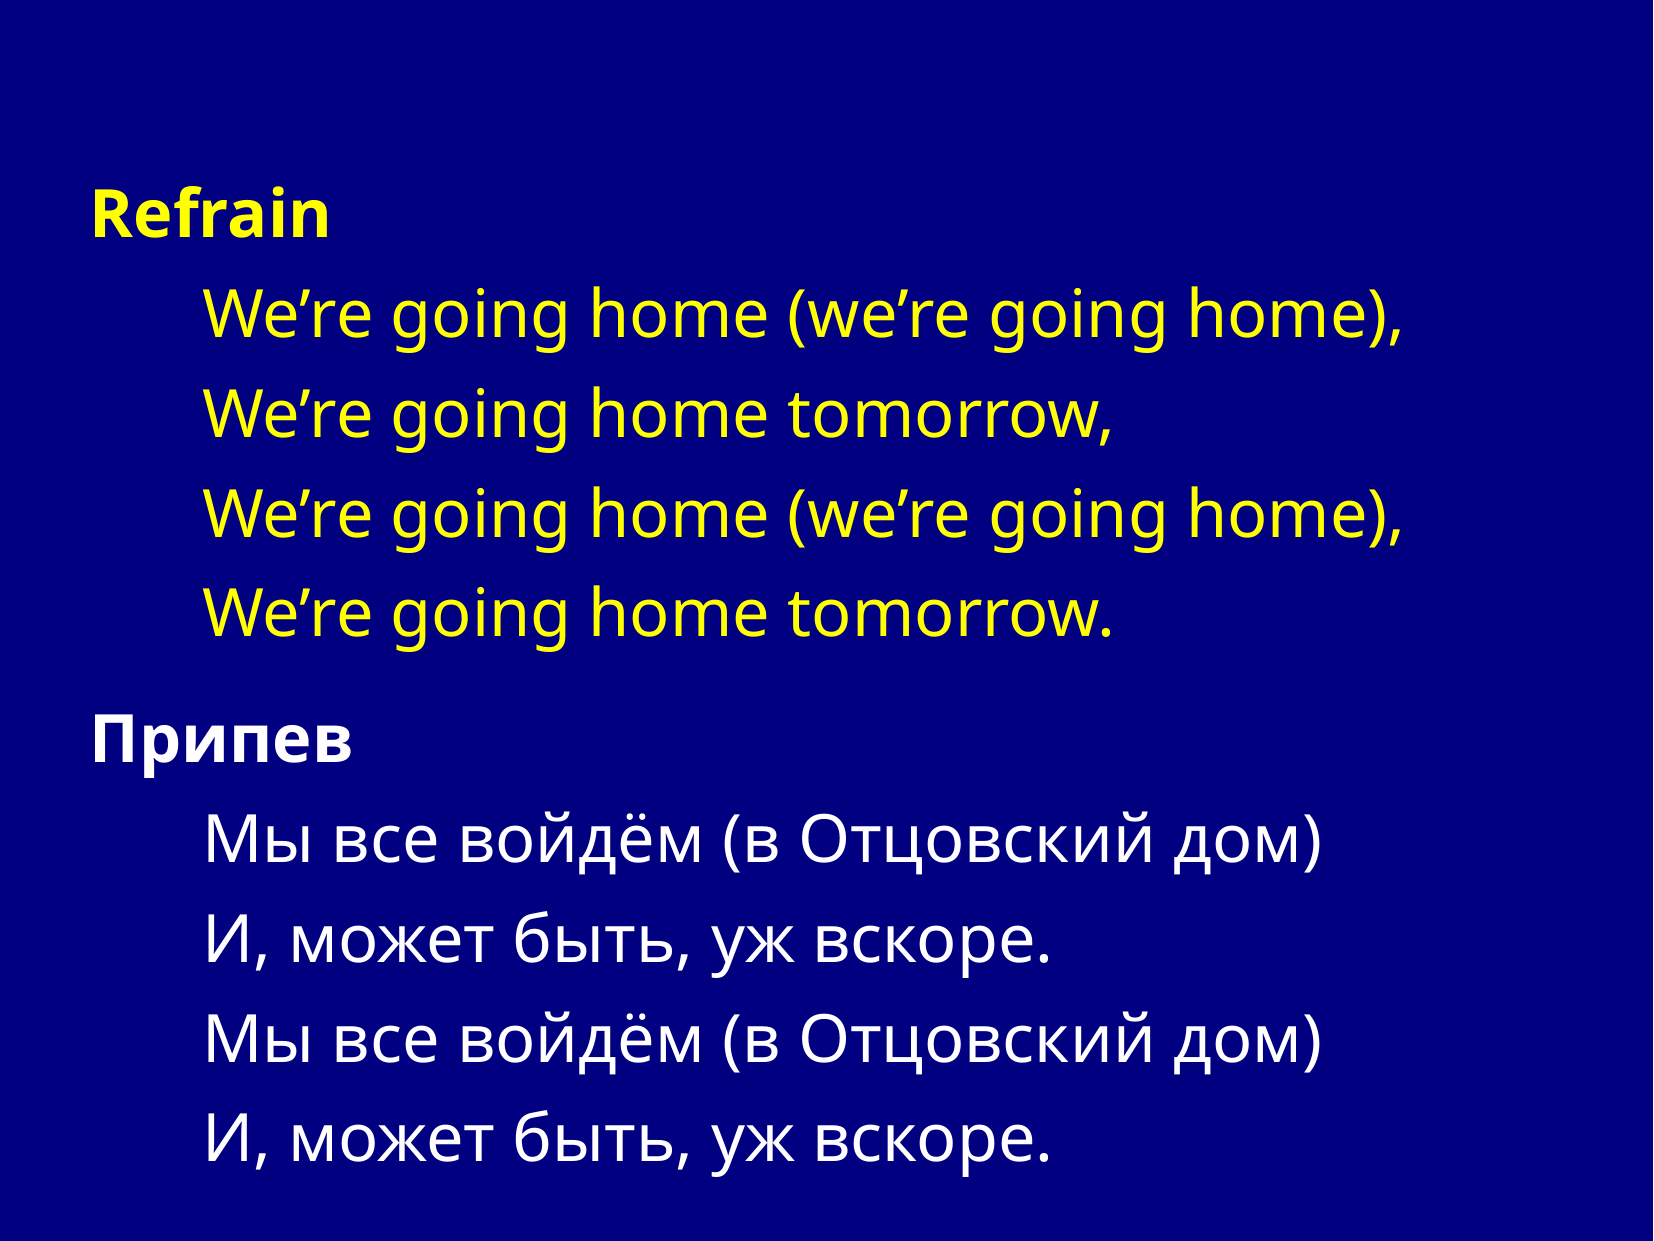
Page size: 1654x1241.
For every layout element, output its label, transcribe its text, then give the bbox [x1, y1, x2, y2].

text_box Припев Мы все войдём (в Отцовский дом) И, может быть, уж вскоре. Мы все войдём (в Отцовский дом) И, может быть, уж вскоре. [75, 675, 1576, 1163]
text_box Refrain We’re going home (we’re going home), We’re going home tomorrow, We’re going home (we’re going home), We’re going home tomorrow. [75, 150, 1576, 638]
